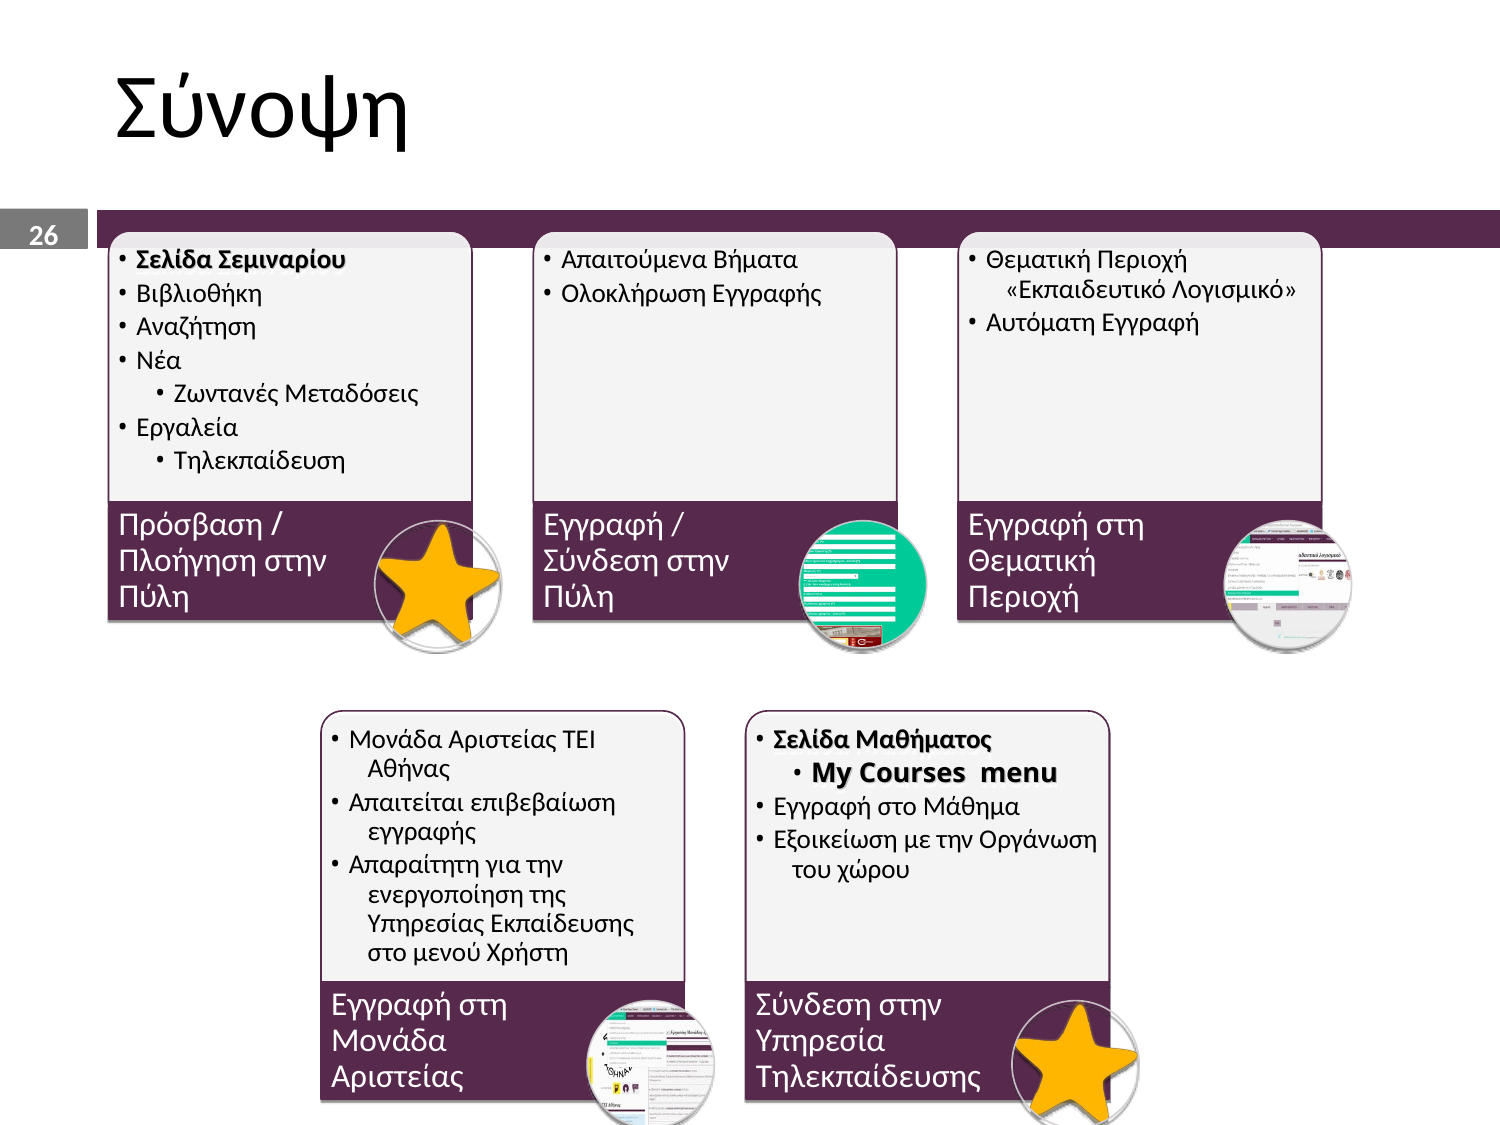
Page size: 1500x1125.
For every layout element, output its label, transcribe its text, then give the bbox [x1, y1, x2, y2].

text_box Σύνδεση στην Υπηρεσία Τηλεκπαίδευσης [745, 982, 1110, 1099]
text_box [904, 625, 913, 634]
text_box Εγγραφή στη Μονάδα Αριστείας [321, 982, 685, 1099]
text_box Μονάδα Αριστείας ΤΕΙ Αθήνας Απαιτείται επιβεβαίωση εγγραφής Απαραίτητη για την ενεργοποίηση της Υπηρεσίας Εκπαίδευσης στο μενού Χρήστη [321, 710, 685, 982]
text_box Σελίδα Μαθήματος My Courses menu Εγγραφή στο Μάθημα Εξοικείωση με την Οργάνωση του χώρου [745, 710, 1110, 982]
text_box [374, 520, 502, 648]
text_box [808, 614, 895, 625]
text_box Θεματική Περιοχή «Εκπαιδευτικό Λογισμικό» Αυτόματη Εγγραφή [958, 230, 1322, 502]
text_box Απαιτούμενα Βήματα Ολοκλήρωση Εγγραφής [533, 230, 897, 502]
text_box [815, 626, 886, 648]
text_box Σελίδα Σεμιναρίου Βιβλιοθήκη Αναζήτηση Νέα Ζωντανές Μεταδόσεις Εργαλεία Τηλεκπαίδευση [108, 230, 473, 502]
text_box [0, 208, 88, 249]
title Σύνοψη [100, 19, 1438, 182]
text_box [1224, 520, 1352, 648]
text_box [1011, 1000, 1140, 1125]
text_box Εγγραφή / Σύνδεση στην Πύλη [533, 502, 897, 619]
text_box Πρόσβαση / Πλοήγηση στην Πύλη [108, 502, 473, 619]
text_box [801, 597, 895, 616]
text_box Εγγραφή στη Θεματική Περιοχή [958, 502, 1322, 619]
text_box [801, 531, 895, 571]
text_box [587, 1000, 715, 1125]
text_box [804, 584, 895, 591]
text_box [804, 574, 858, 578]
